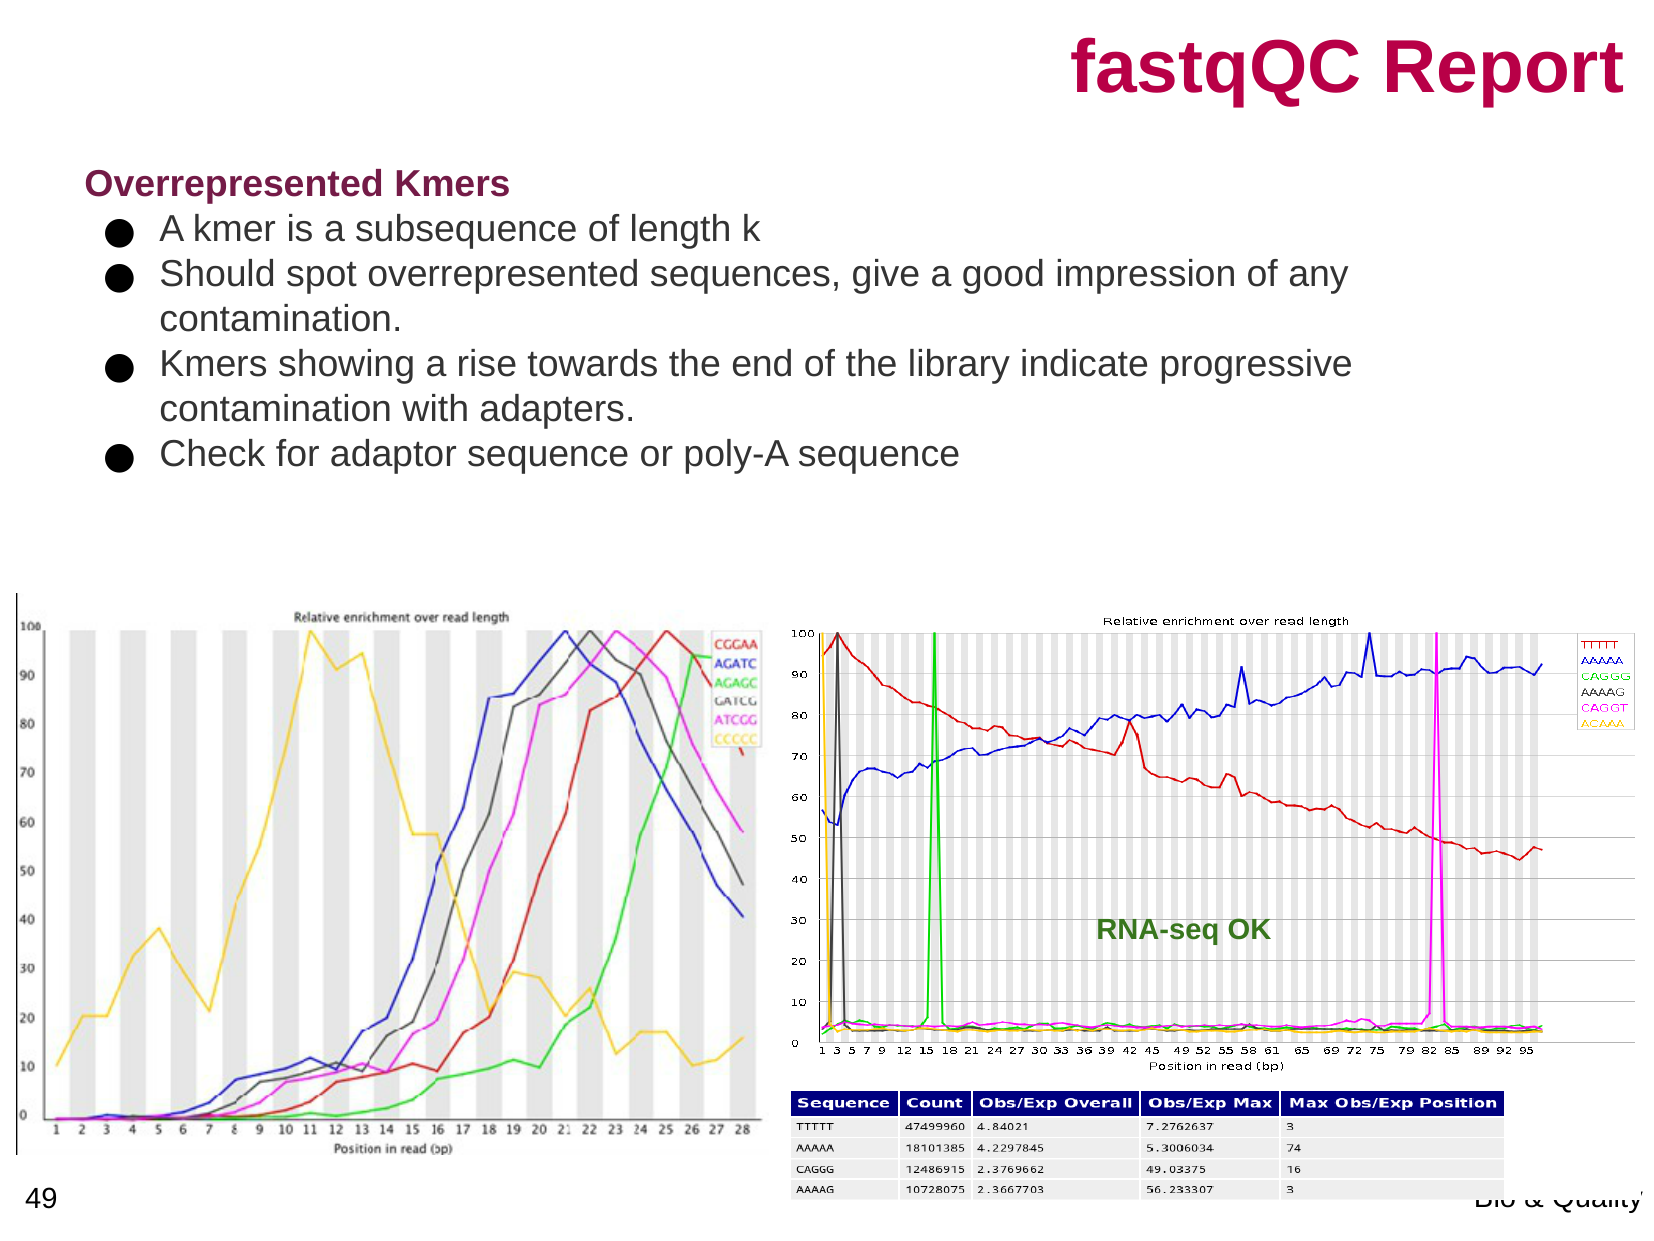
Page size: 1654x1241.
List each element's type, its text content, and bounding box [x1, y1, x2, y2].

text_box fastqQC Report [514, 25, 1625, 144]
picture [16, 593, 769, 1155]
picture [786, 611, 1641, 1200]
text_box RNA-seq OK [1081, 895, 1293, 965]
text_box Overrepresented Kmers A kmer is a subsequence of length k Should spot overrepresented sequences, give a good impression of any contamination. Kmers showing a rise towards the end of the library indicate progressive contamination with adapters. Check for adaptor sequence or poly-A sequence [84, 145, 1569, 965]
